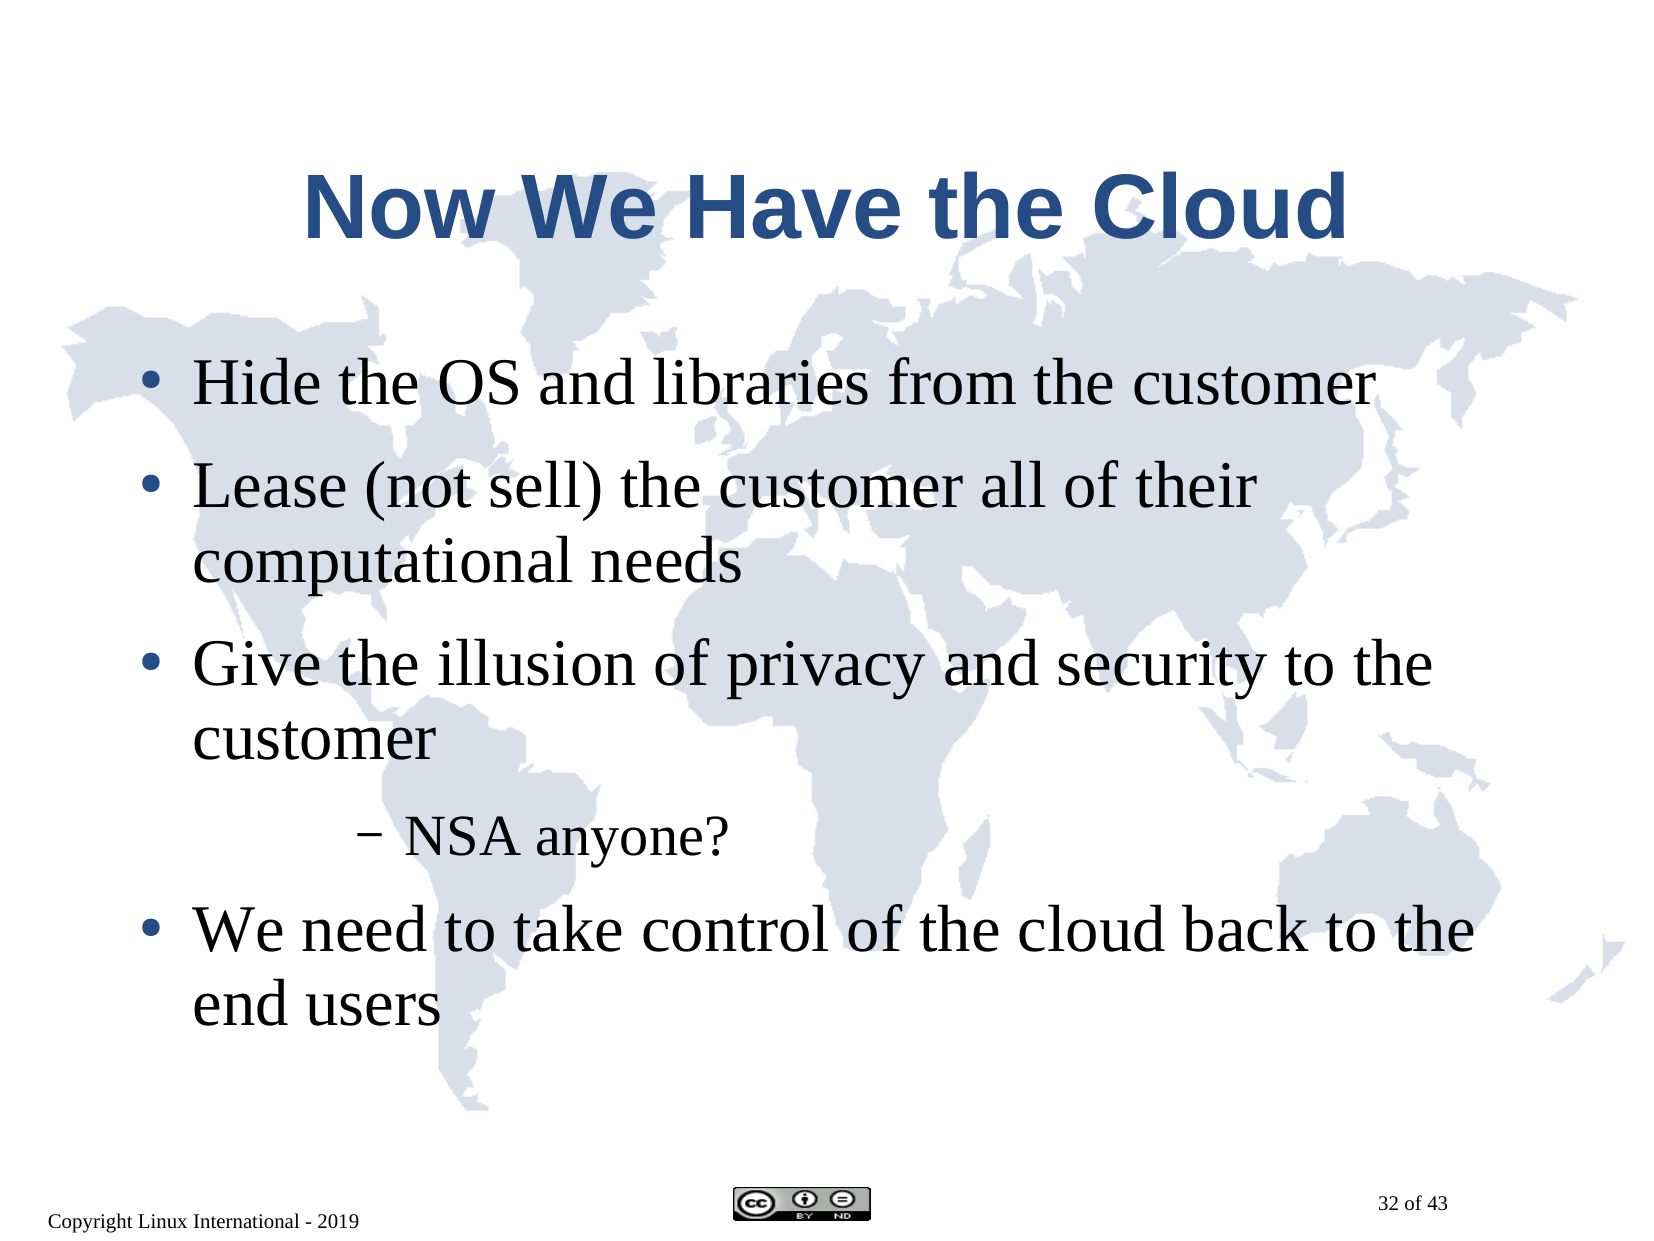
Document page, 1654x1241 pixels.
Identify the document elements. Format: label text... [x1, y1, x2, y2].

picture [733, 1187, 871, 1221]
title Now We Have the Cloud [121, 102, 1533, 311]
picture [37, 91, 1653, 1147]
list Hide the OS and libraries from the customer Lease (not sell) the customer all of their computational needs Give the illusion of privacy and security to the customer NSA anyone? We need to take control of the cloud back to the end users [121, 344, 1533, 1065]
